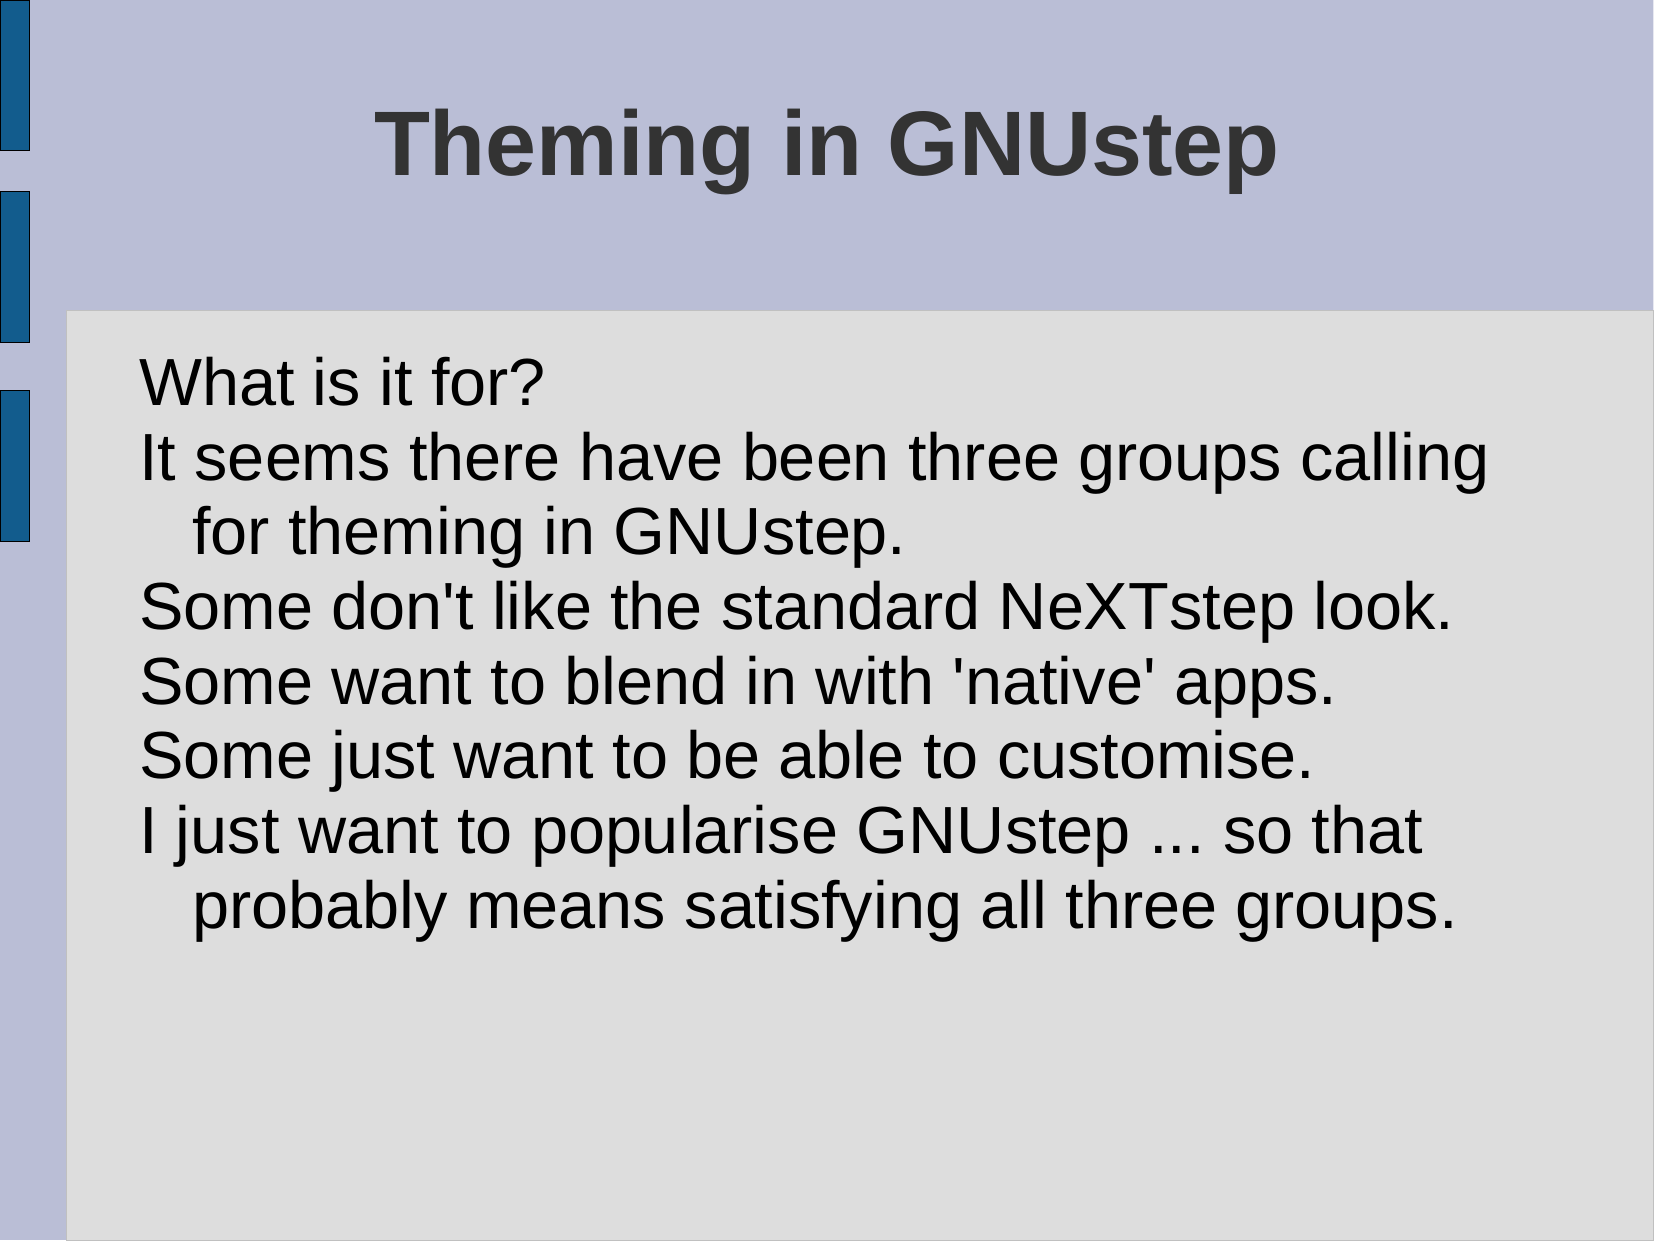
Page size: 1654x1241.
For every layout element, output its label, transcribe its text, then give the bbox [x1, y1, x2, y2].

list What is it for? It seems there have been three groups calling for theming in GNUstep. Some don't like the standard NeXTstep look. Some want to blend in with 'native' apps. Some just want to be able to customise. I just want to popularise GNUstep ... so that probably means satisfying all three groups. [121, 344, 1534, 1112]
title Theming in GNUstep [121, 89, 1534, 301]
